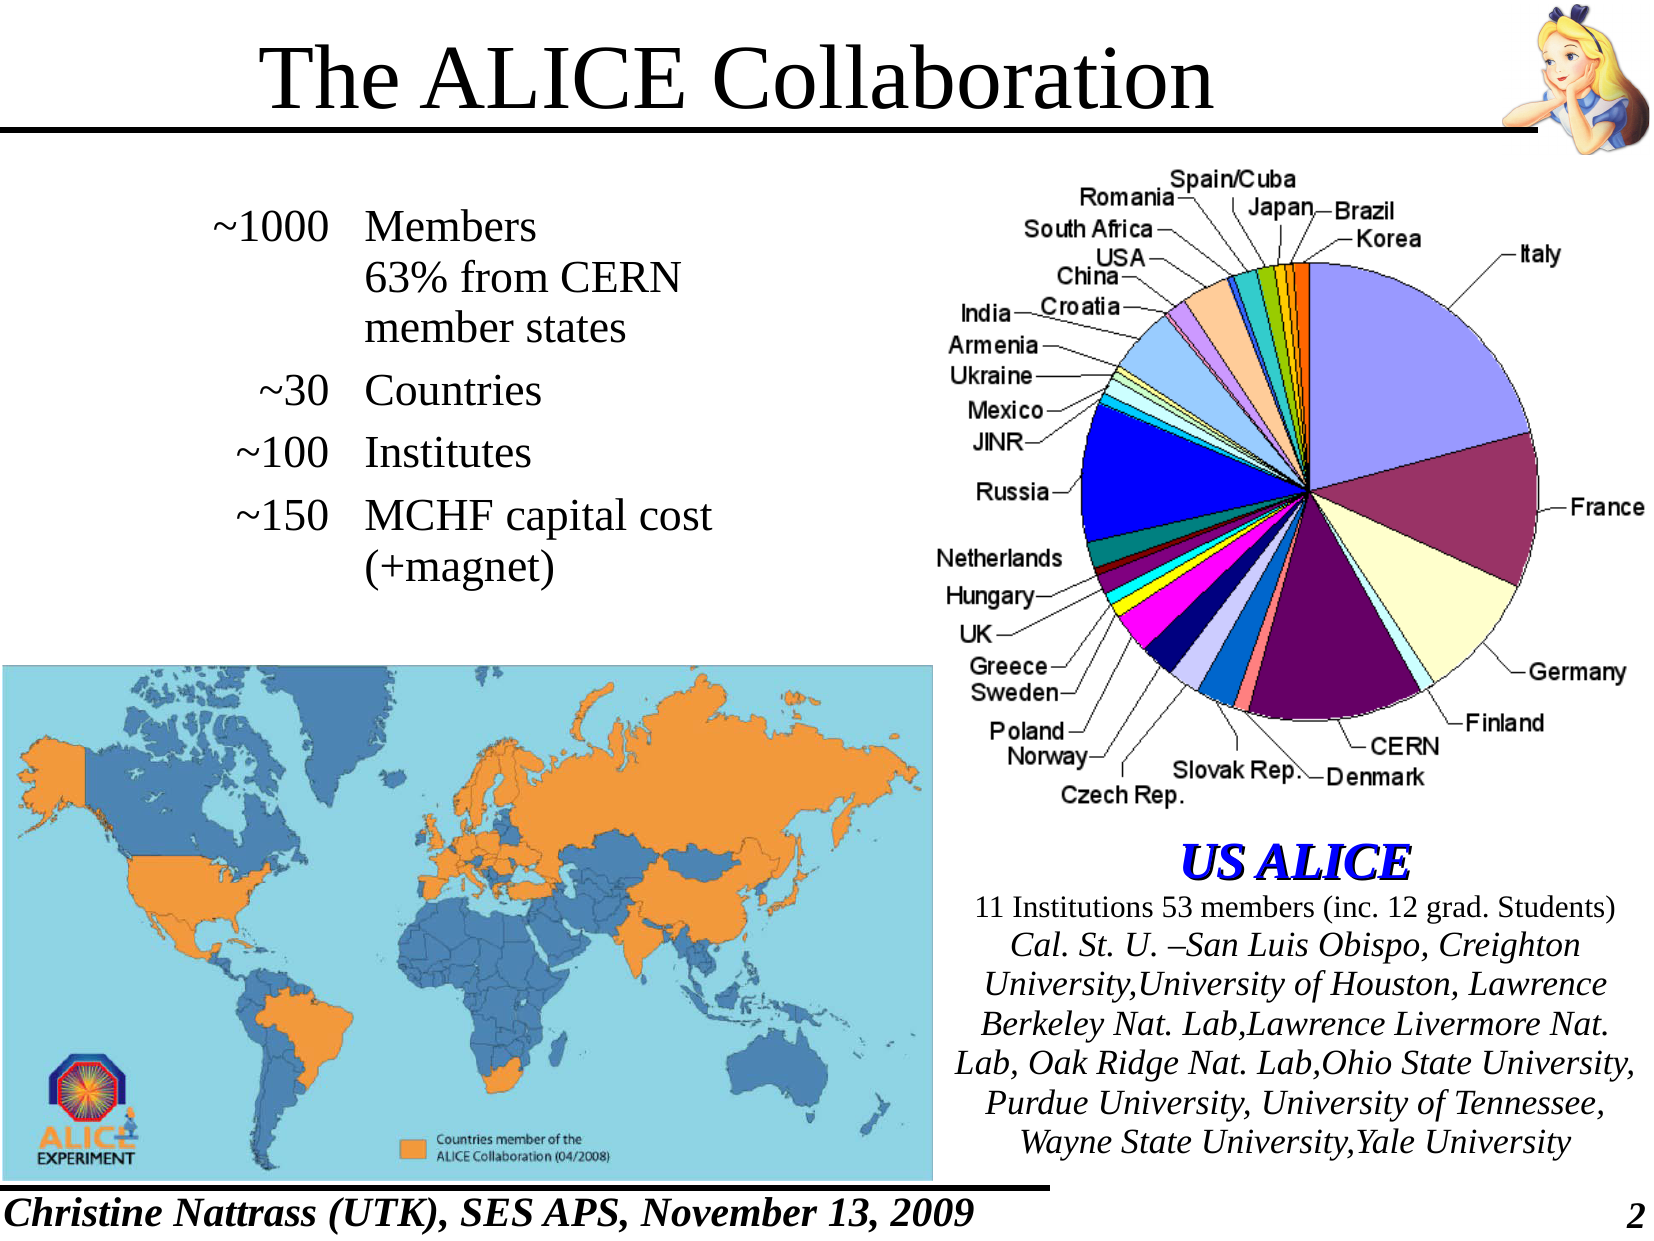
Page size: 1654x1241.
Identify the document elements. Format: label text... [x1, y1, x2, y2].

title The ALICE Collaboration [0, 15, 1483, 139]
table_cell Countries [359, 359, 780, 421]
table_cell ~30 [0, 359, 359, 421]
table_cell ~100 [0, 421, 359, 484]
table_cell MCHF capital cost (+magnet) [359, 484, 780, 597]
chart [927, 150, 1654, 816]
picture [1502, 4, 1650, 150]
text_box US ALICE 11 Institutions 53 members (inc. 12 grad. Students) Cal. St. U. –San Luis Obispo, Creighton University,University of Houston, Lawrence Berkeley Nat. Lab,Lawrence Livermore Nat. Lab, Oak Ridge Nat. Lab,Ohio State University, Purdue University, University of Tennessee, Wayne State University,Yale University [937, 825, 1654, 1169]
table_cell ~150 [0, 484, 359, 597]
table_header Members 63% from CERN member states [359, 195, 780, 359]
picture [2, 665, 933, 1181]
table_header ~1000 [0, 195, 359, 359]
table_cell Institutes [359, 421, 780, 484]
